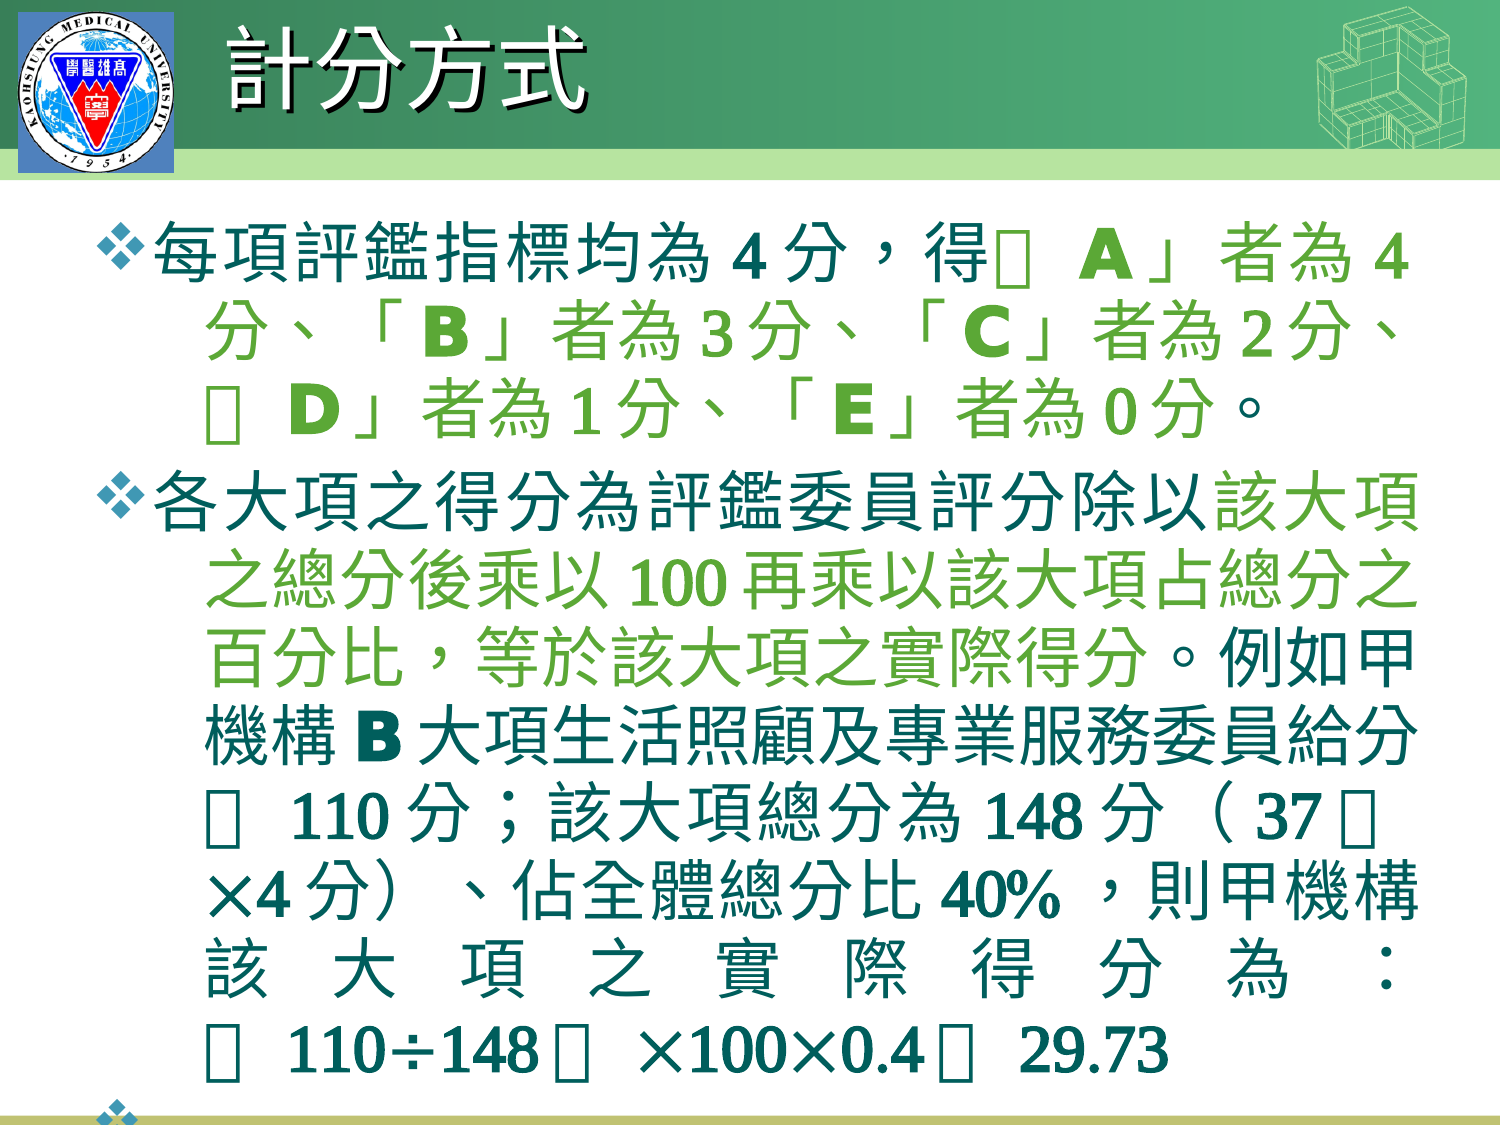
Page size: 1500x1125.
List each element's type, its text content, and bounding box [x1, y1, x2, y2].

title 計分方式 [206, 2, 1152, 139]
list 每項評鑑指標均為4分，得「A」者為4分、「B」者為3分、「C」者為2分、「D」者為1分、「E」者為0分。 各大項之得分為評鑑委員評分除以該大項之總分後乘以100再乘以該大項占總分之百分比，等於該大項之實際得分。例如甲機構B大項生活照顧及專業服務委員給分為110分；該大項總分為148分（37項×4分）、佔全體總分比40%，則甲機構該大項之實際得分為：（110÷148）×100×0.4＝29.73 [76, 207, 1436, 1071]
picture [17, 11, 174, 173]
